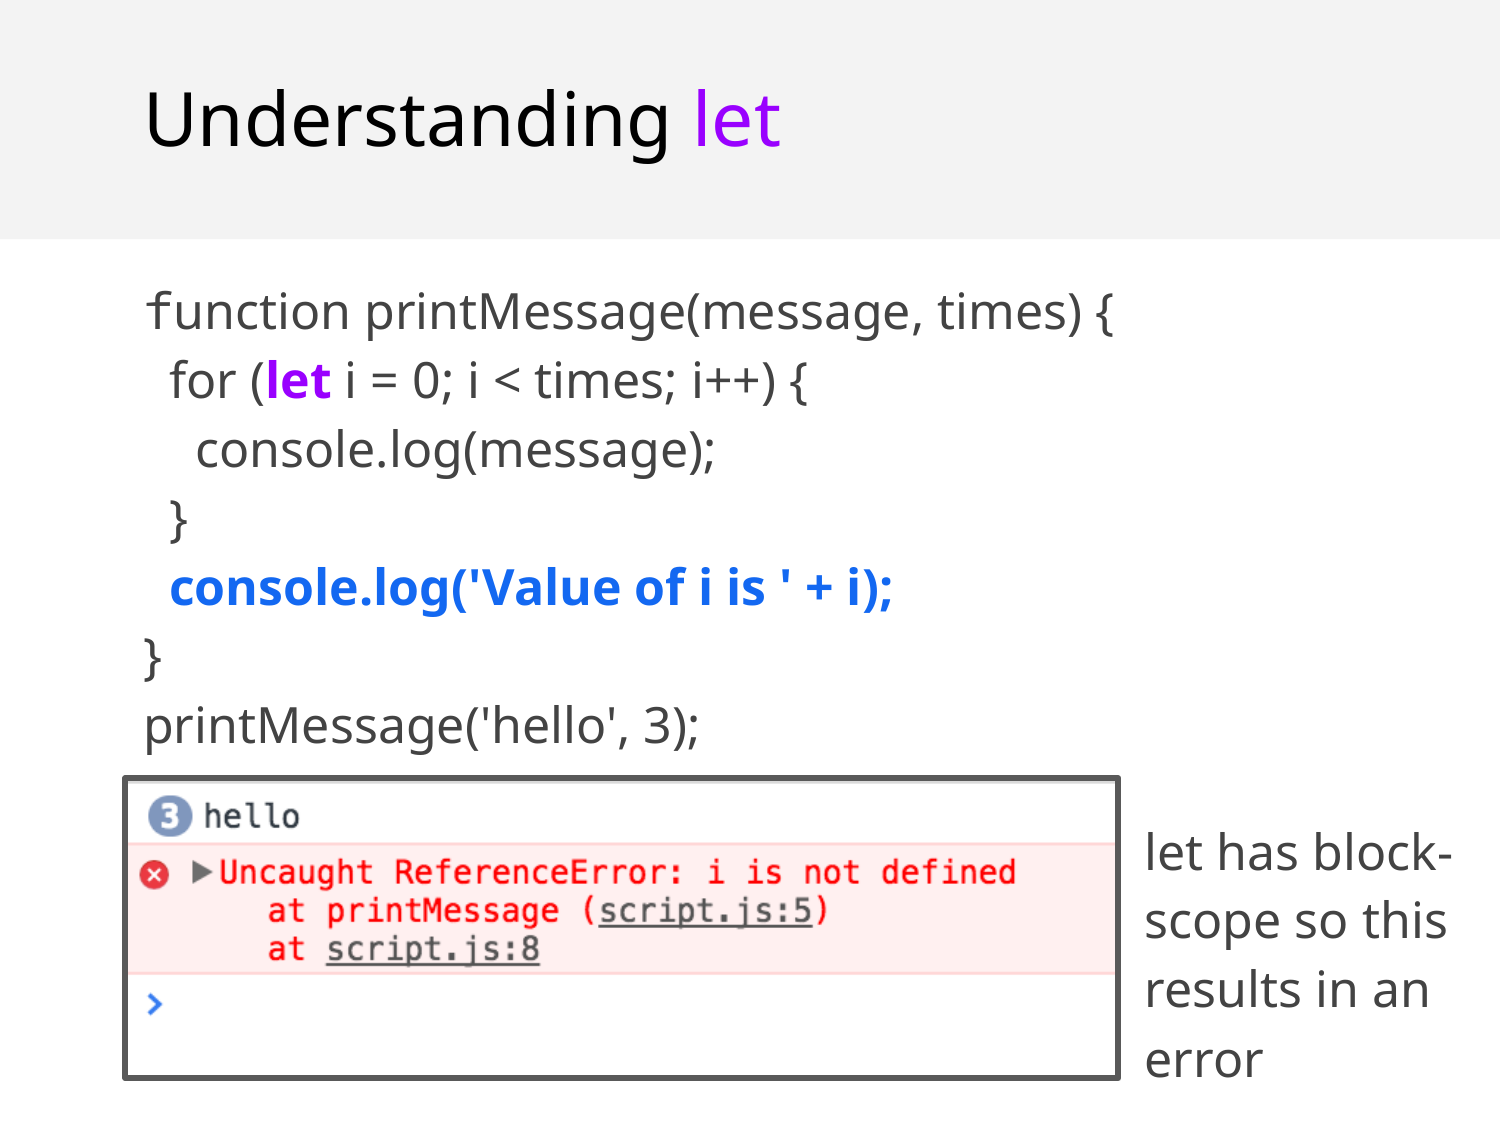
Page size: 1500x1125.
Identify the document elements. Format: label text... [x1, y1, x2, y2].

list let has block-scope so this results in an error [1129, 796, 1489, 1061]
list function printMessage(message, times) { for (let i = 0; i < times; i++) { console.log(message); } console.log('Value of i is ' + i); } printMessage('hello', 3); [128, 255, 1372, 782]
title Understanding let [128, 56, 1372, 183]
picture [128, 781, 1116, 1075]
